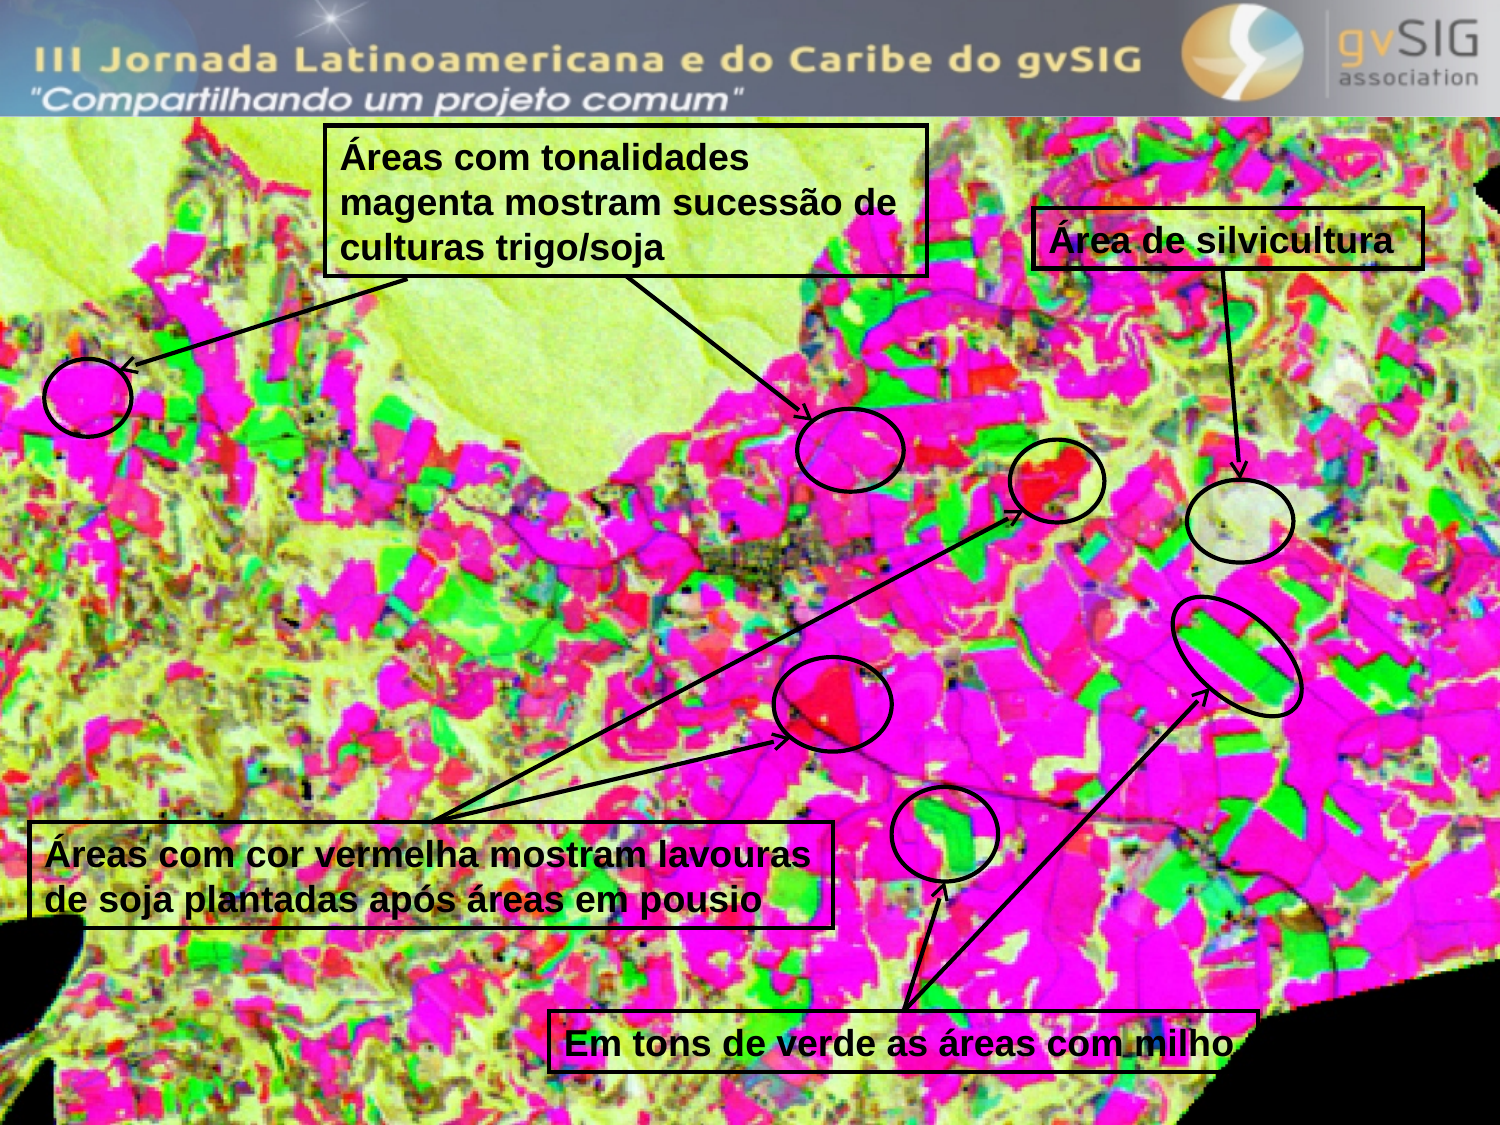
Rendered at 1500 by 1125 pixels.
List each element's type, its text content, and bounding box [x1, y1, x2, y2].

text_box Áreas com tonalidades magenta mostram sucessão de culturas trigo/soja [324, 125, 928, 276]
text_box [0, 117, 1500, 1125]
picture [0, 0, 1500, 117]
text_box Áreas com cor vermelha mostram lavouras de soja plantadas após áreas em pousio [29, 822, 833, 928]
text_box Em tons de verde as áreas com milho [549, 1011, 1258, 1072]
title Composição colorida multitemporal [75, 54, 1426, 117]
text_box Área de silvicultura [1033, 207, 1424, 269]
